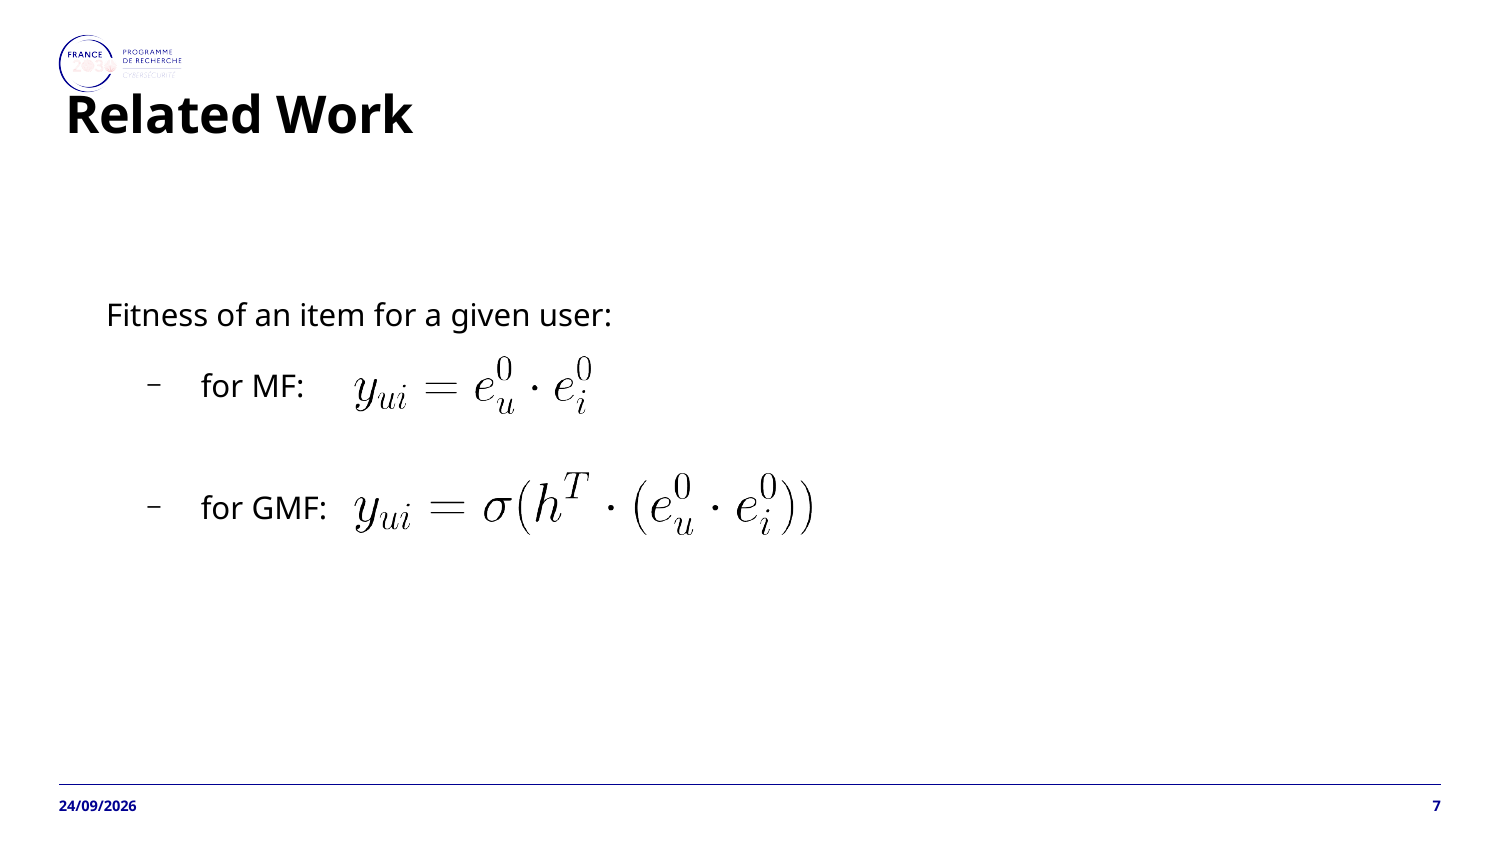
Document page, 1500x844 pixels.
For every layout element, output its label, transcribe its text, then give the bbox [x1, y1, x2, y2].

title Related Work [65, 88, 1447, 178]
list Fitness of an item for a given user: for MF: for GMF: [59, 295, 1300, 621]
picture [46, 22, 194, 105]
slide_number 26/01/2024 [59, 784, 260, 830]
slide_number 23 [1364, 784, 1441, 830]
picture [354, 472, 812, 535]
